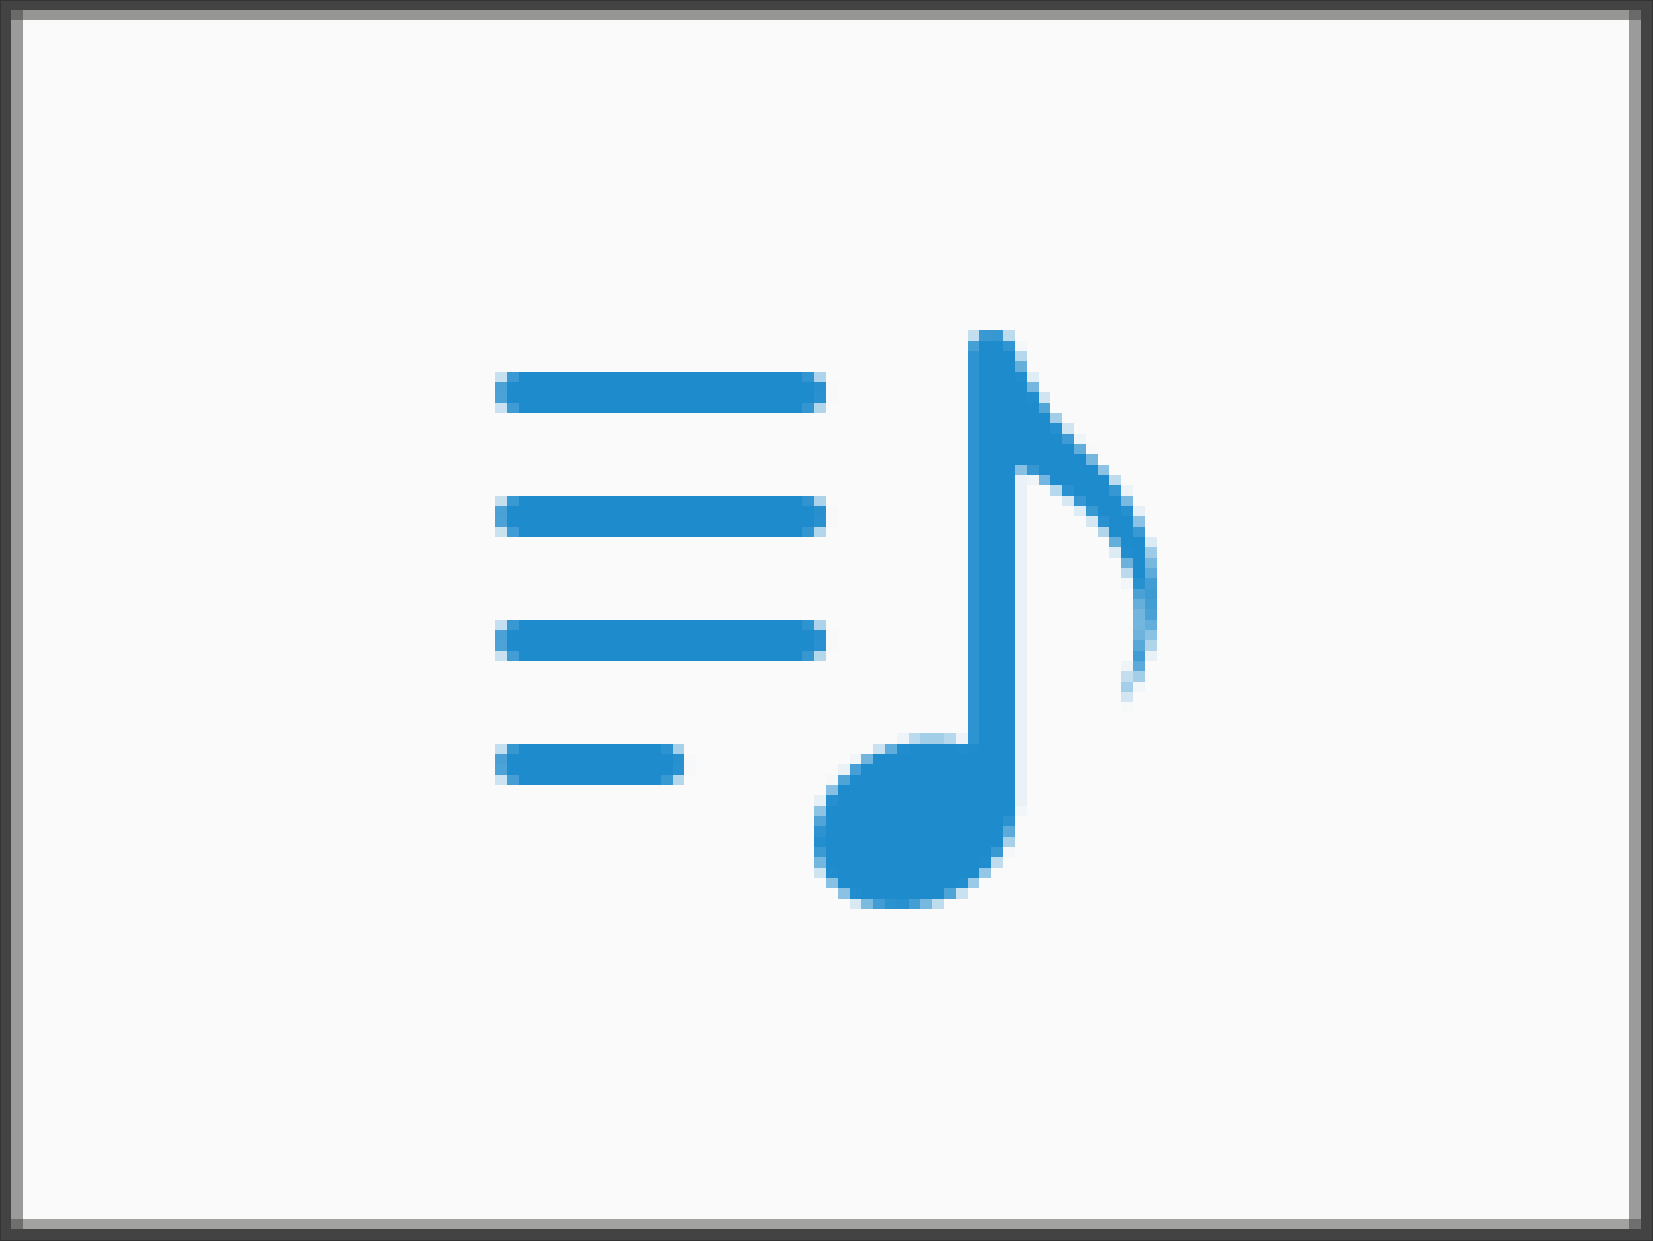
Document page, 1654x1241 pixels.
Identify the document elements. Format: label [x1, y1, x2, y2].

text_box [0, 0, 1653, 1241]
